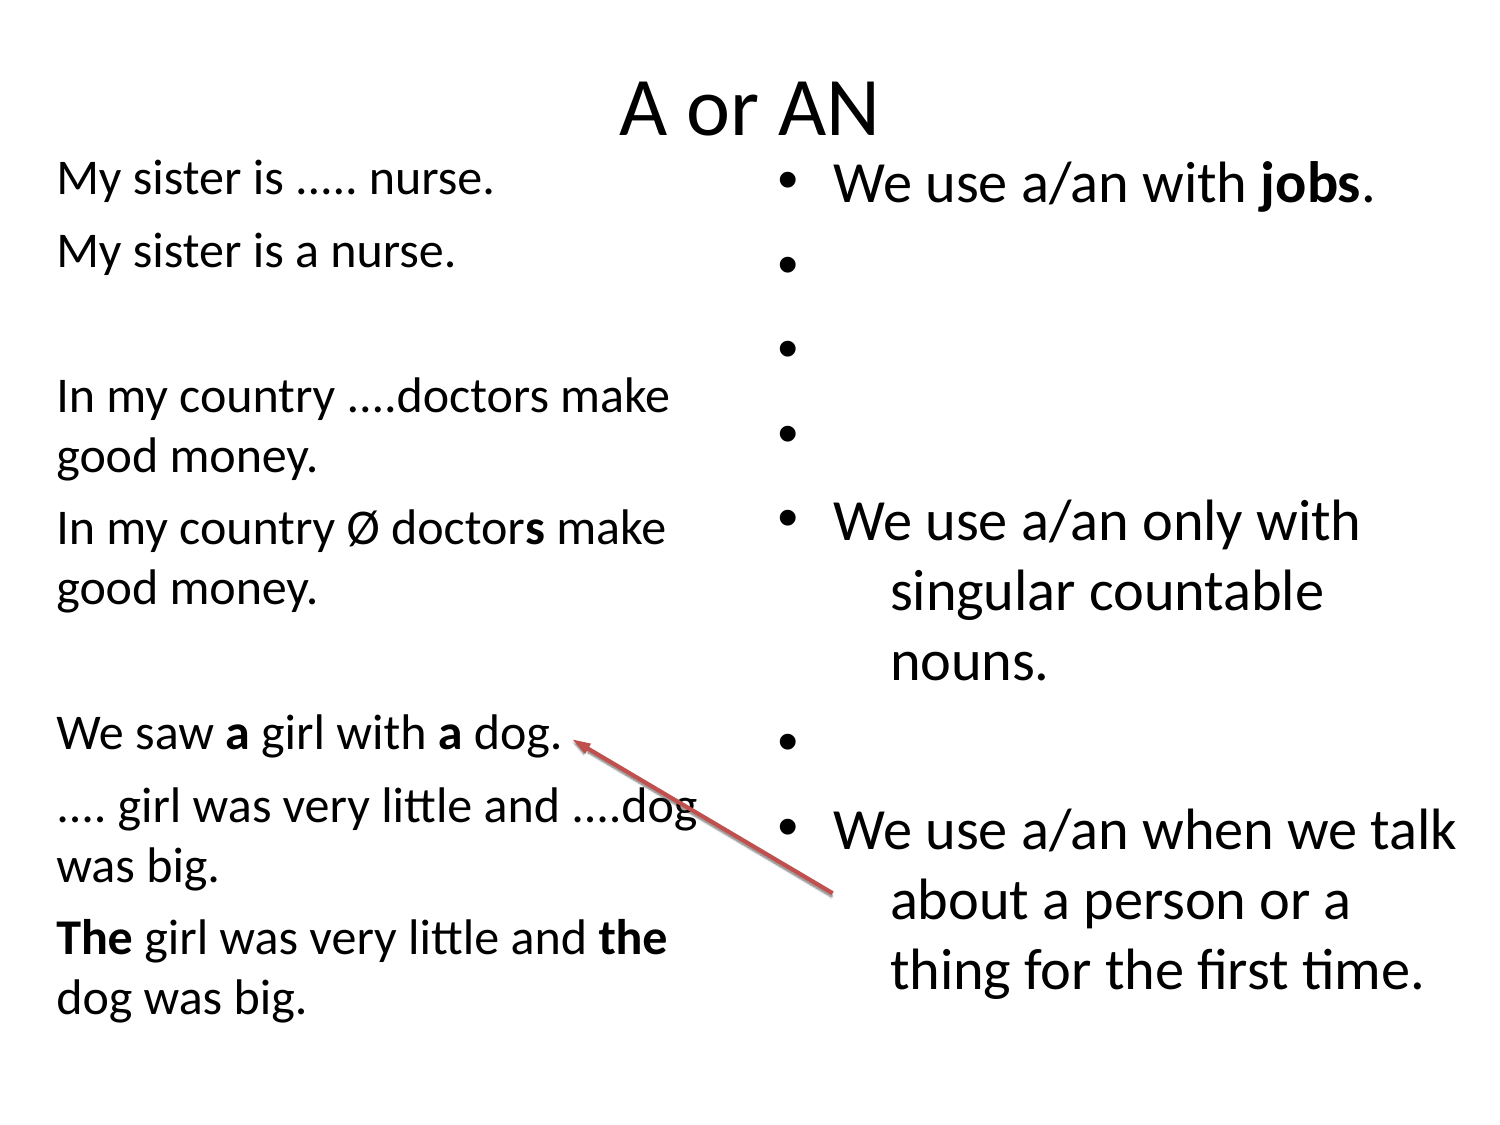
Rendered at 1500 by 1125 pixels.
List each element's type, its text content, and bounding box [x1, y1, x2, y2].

list We use a/an with jobs. We use a/an only with singular countable nouns. We use a/an when we talk about a person or a thing for the first time. [762, 137, 1483, 1059]
title A or AN [75, 45, 1426, 138]
list My sister is ..... nurse. My sister is a nurse. In my country ....doctors make good money. In my country Ø doctors make good money. We saw a girl with a dog. .... girl was very little and ....dog was big. The girl was very little and the dog was big. [41, 137, 750, 1095]
